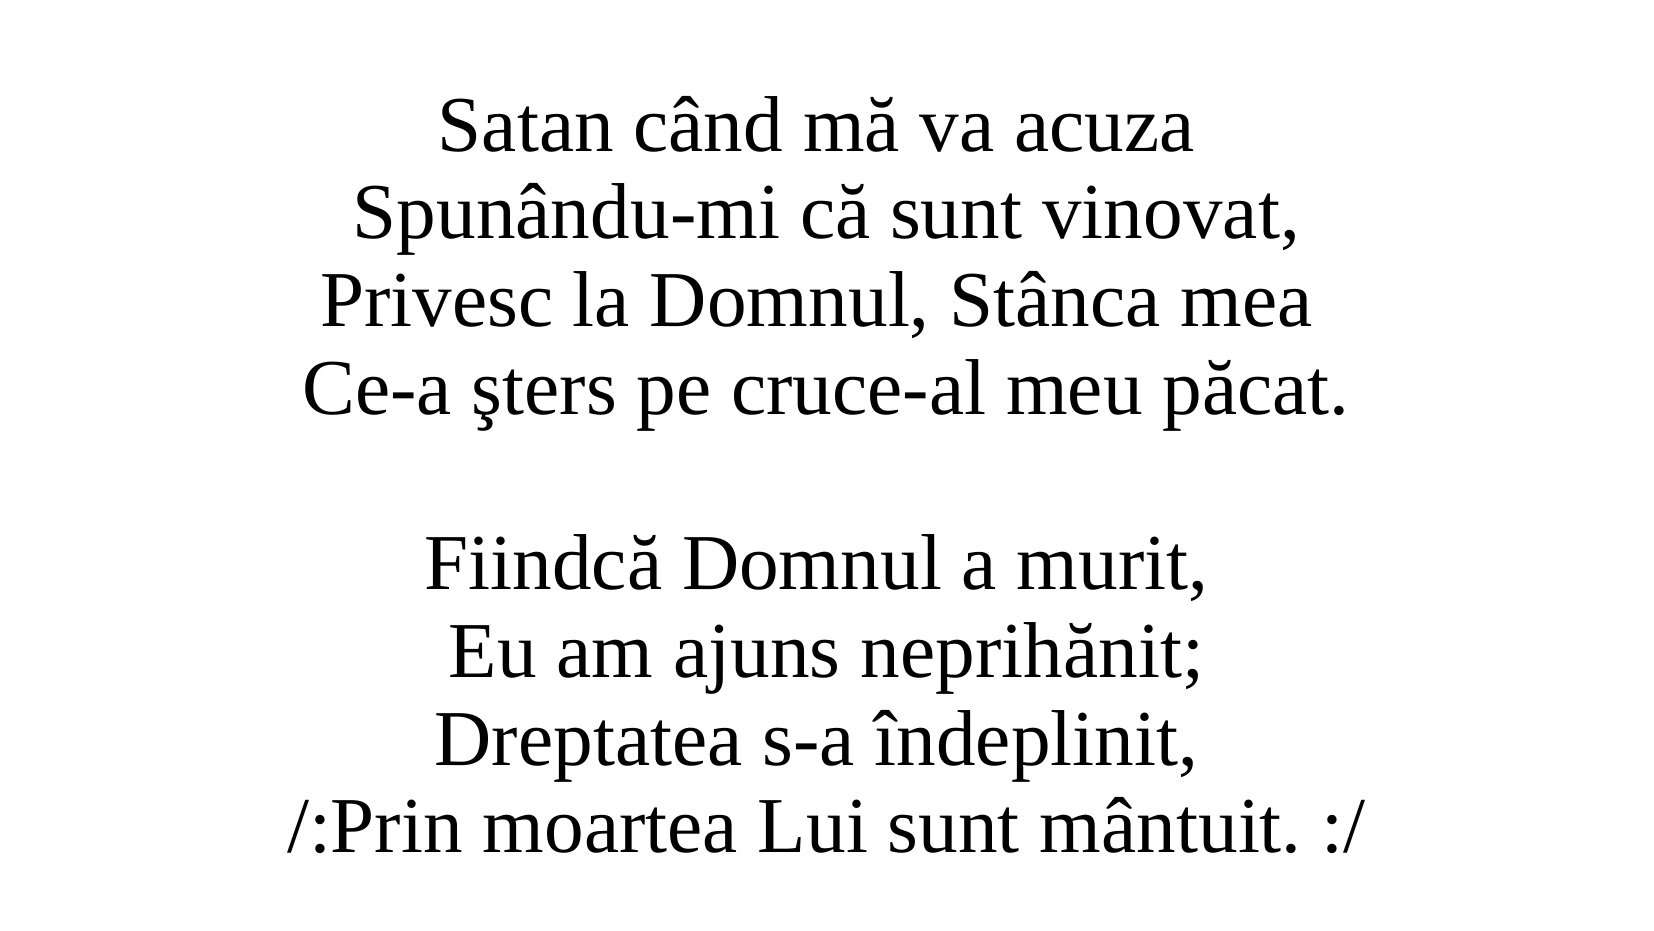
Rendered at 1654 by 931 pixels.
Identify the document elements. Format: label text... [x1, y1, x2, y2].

subtitle Satan când mă va acuza Spunându-mi că sunt vinovat, Privesc la Domnul, Stânca mea Ce-a şters pe cruce-al meu păcat. Fiindcă Domnul a murit, Eu am ajuns neprihănit; Dreptatea s-a îndeplinit, /:Prin moartea Lui sunt mântuit. :/ [165, 80, 1489, 871]
